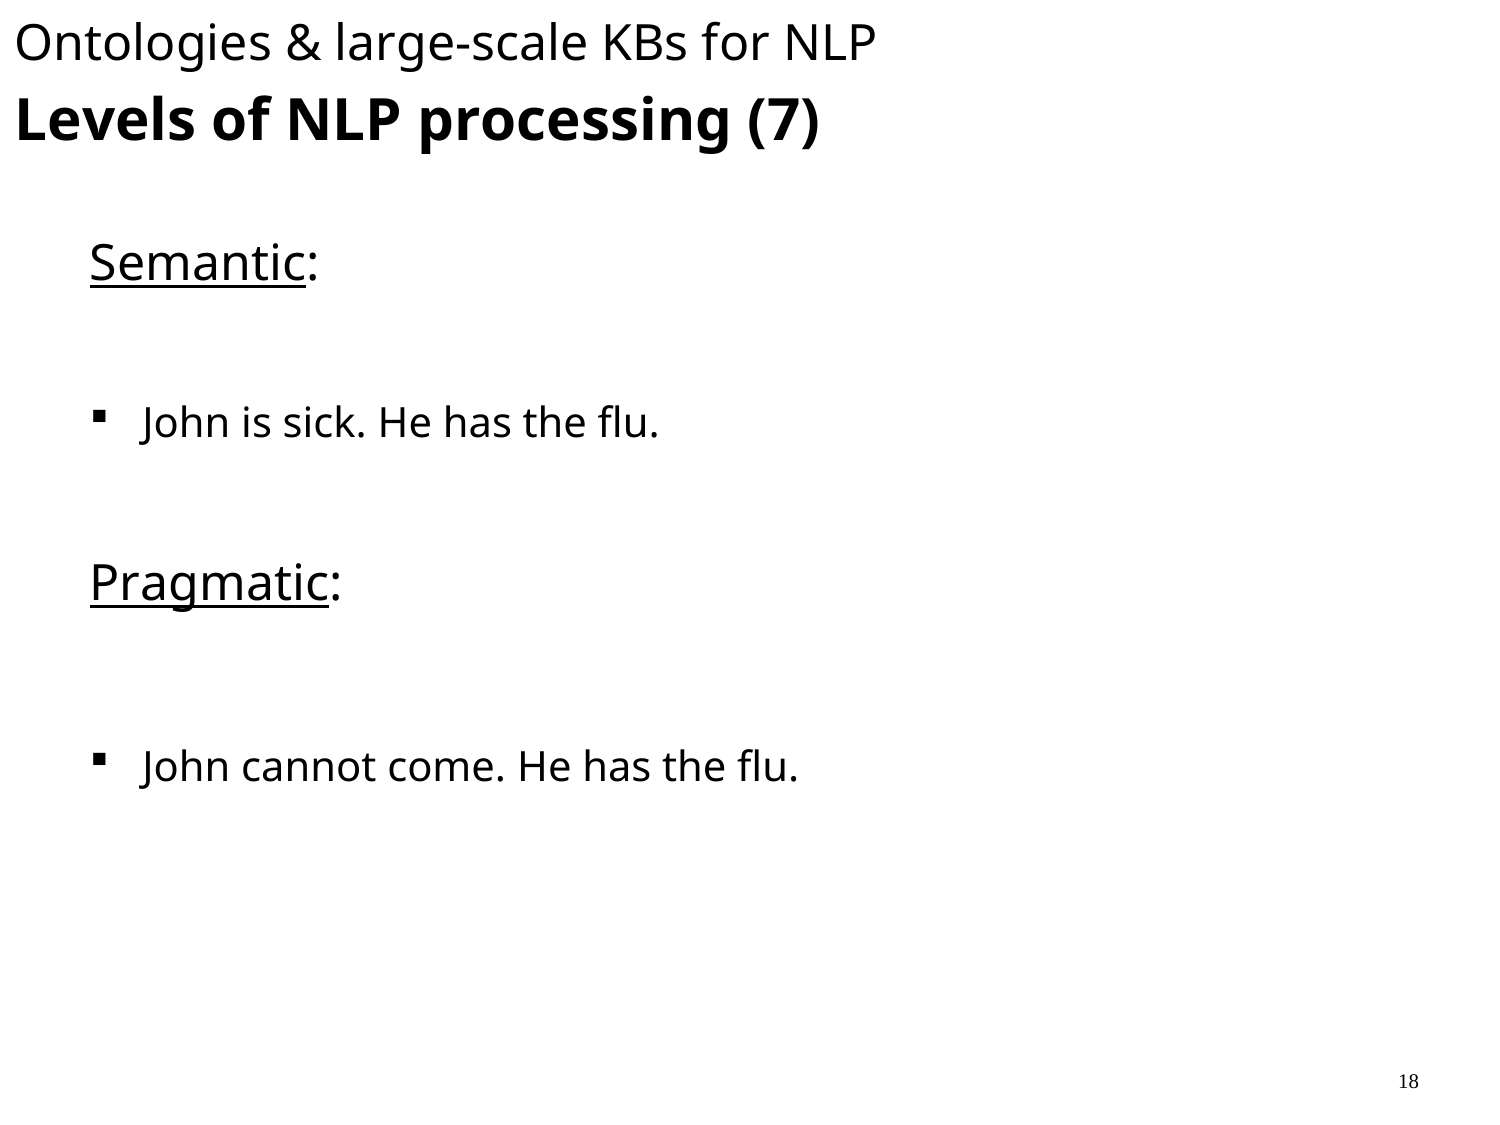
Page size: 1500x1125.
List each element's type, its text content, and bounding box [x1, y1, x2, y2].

title Ontologies & large-scale KBs for NLP Levels of NLP processing (7) [0, 0, 1500, 156]
list Semantic: John is sick. He has the flu. Pragmatic: John cannot come. He has the flu. [75, 219, 1480, 1001]
